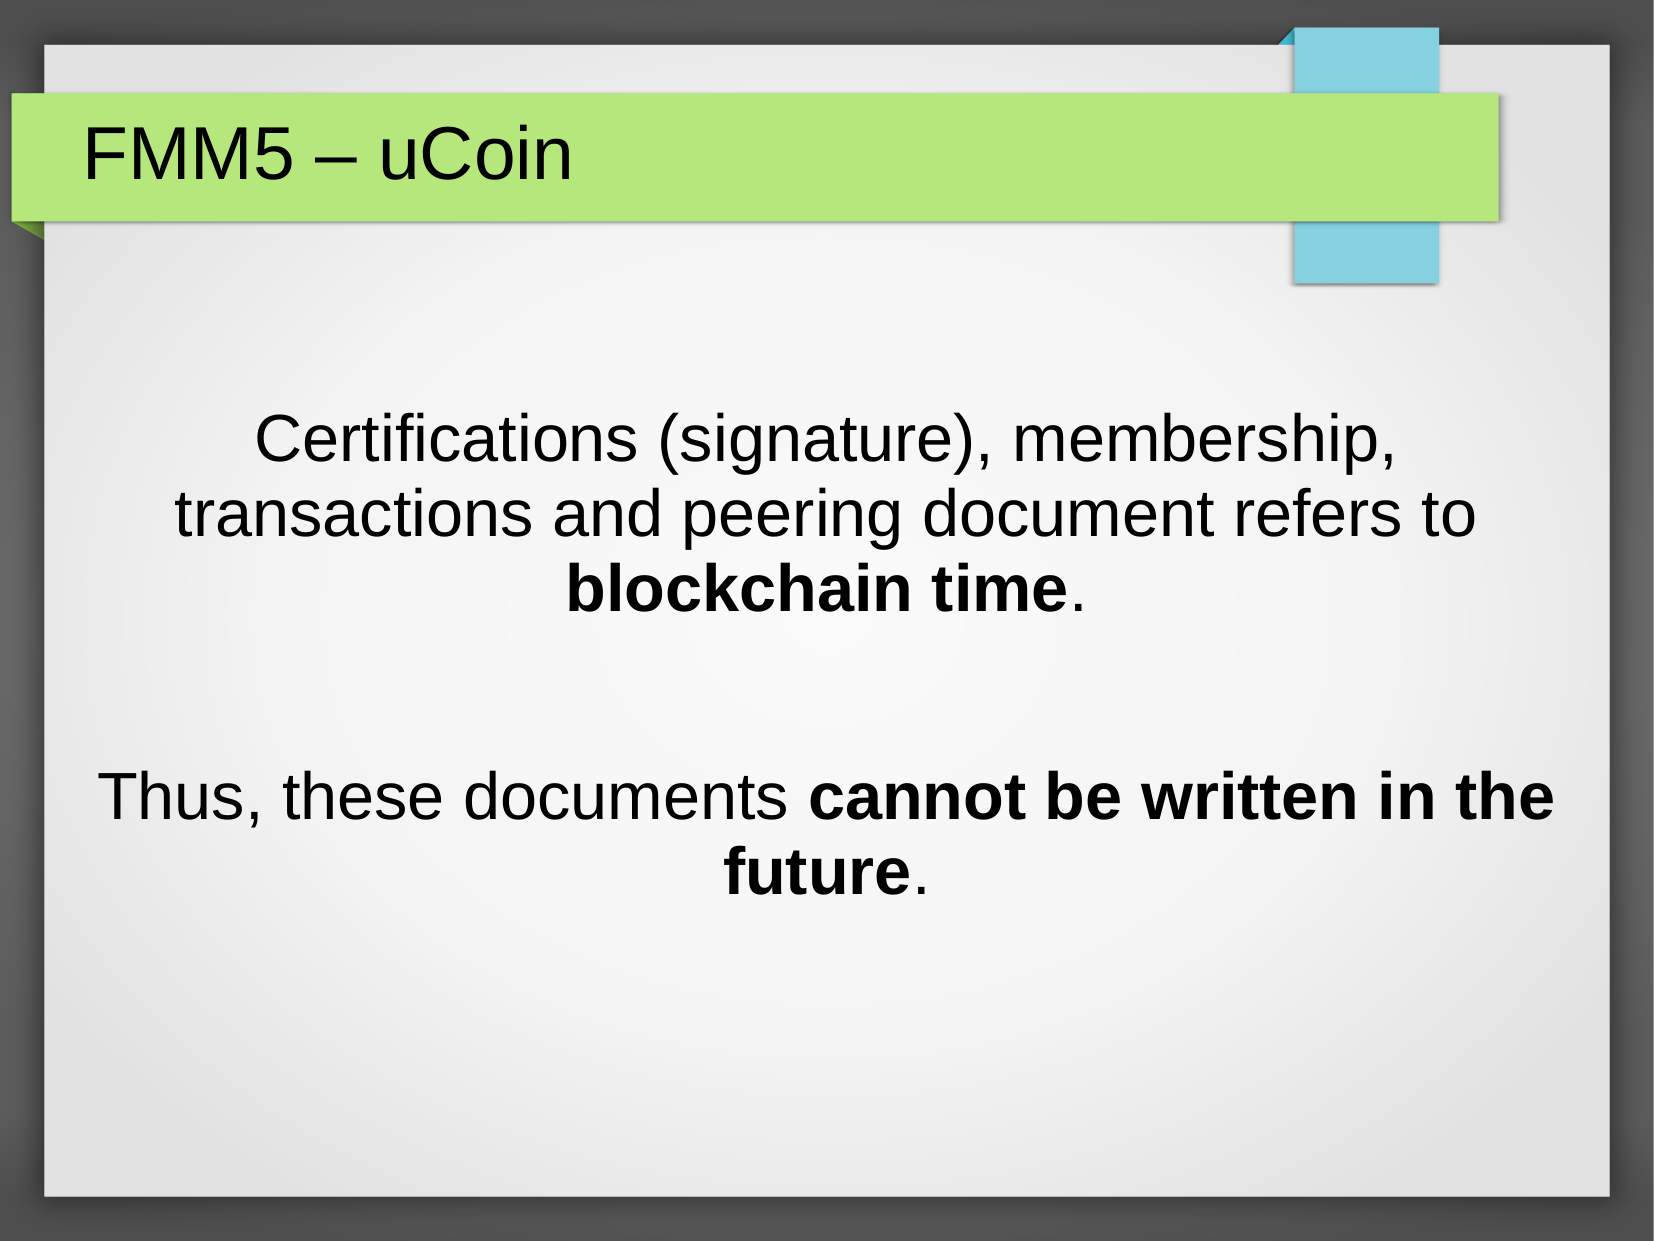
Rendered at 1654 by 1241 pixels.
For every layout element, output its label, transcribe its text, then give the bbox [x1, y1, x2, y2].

list Certifications (signature), membership, transactions and peering document refers to blockchain time. Thus, these documents cannot be written in the future. [82, 295, 1571, 1015]
title FMM5 – uCoin [82, 94, 1264, 213]
picture [0, 0, 1654, 1241]
